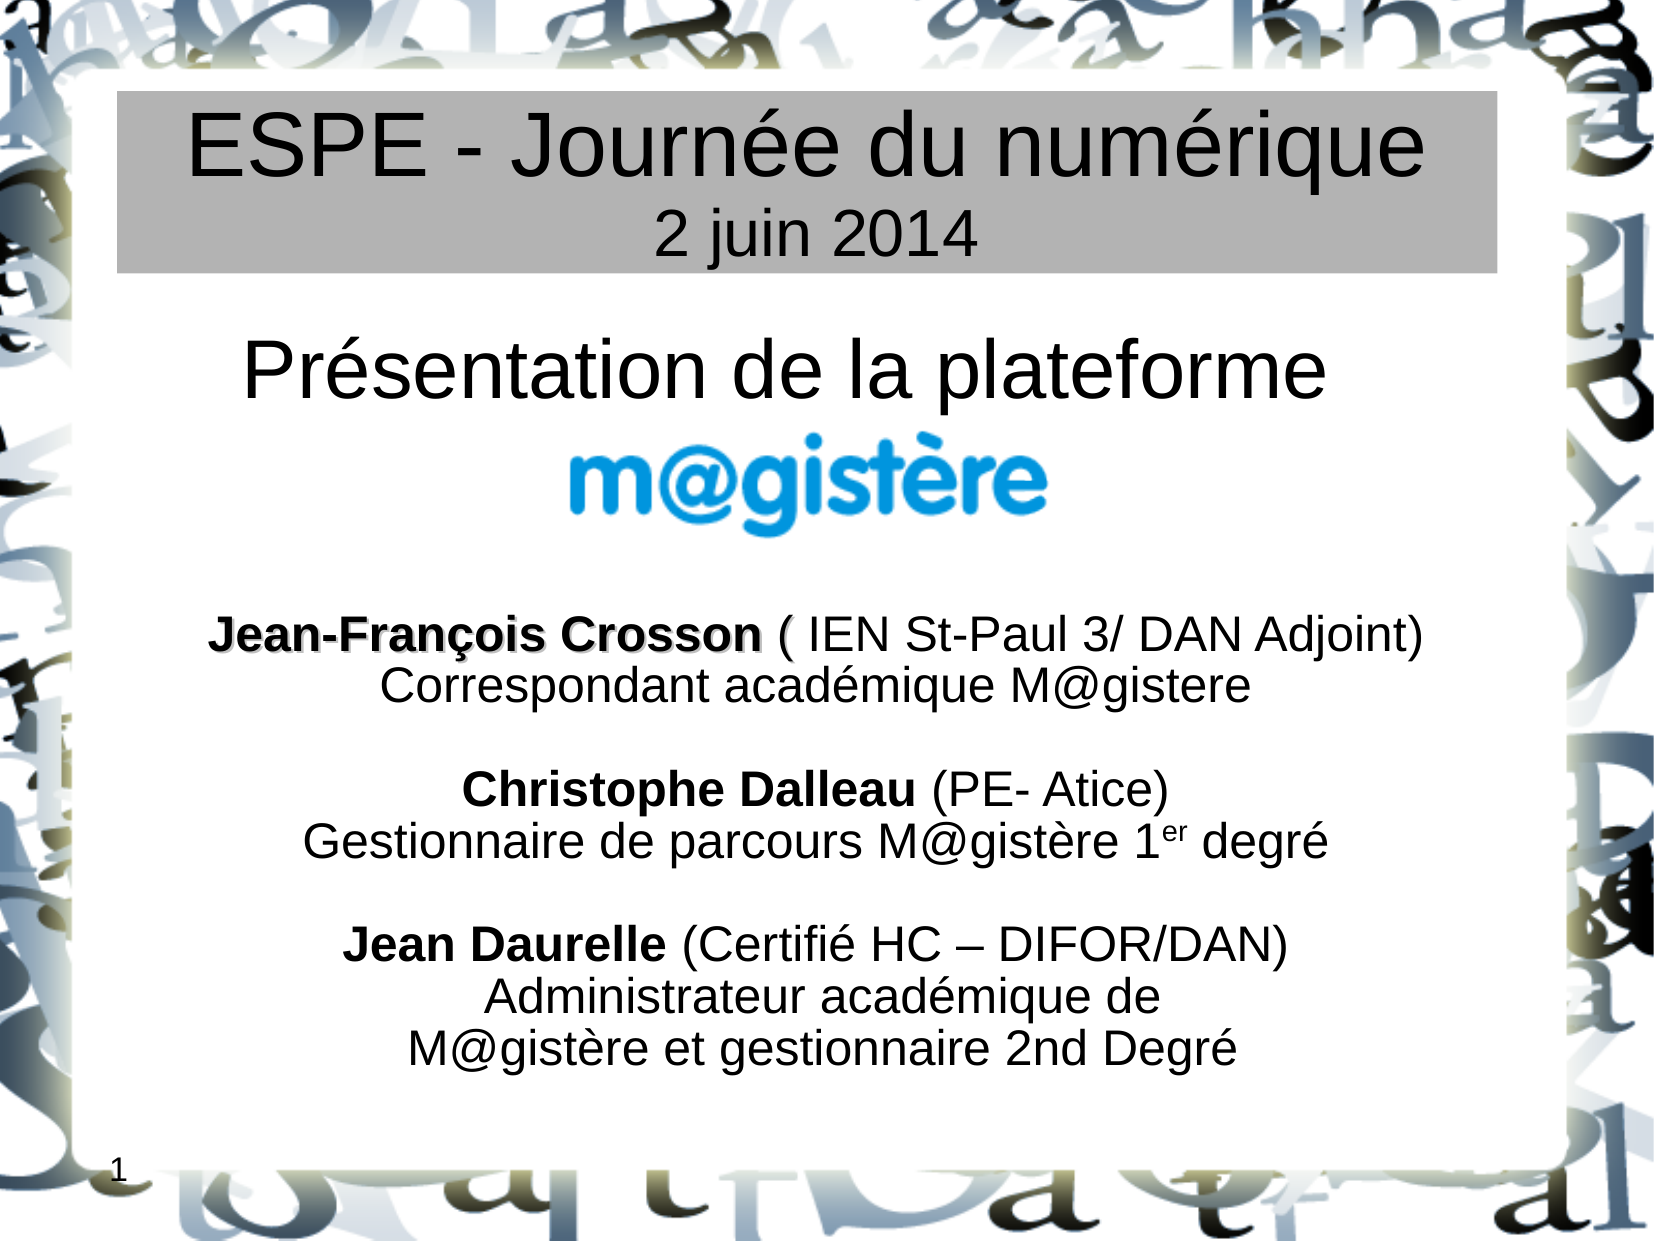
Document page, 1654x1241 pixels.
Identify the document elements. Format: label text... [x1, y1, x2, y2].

text_box Jean-François Crosson ( IEN St-Paul 3/ DAN Adjoint) Correspondant académique M@gistere Christophe Dalleau (PE- Atice) Gestionnaire de parcours M@gistère 1er degré Jean Daurelle (Certifié HC – DIFOR/DAN) Administrateur académique de M@gistère et gestionnaire 2nd Degré [106, 602, 1526, 1138]
title ESPE - Journée du numérique 2 juin 2014 [117, 91, 1498, 274]
picture [0, 0, 1654, 1241]
text_box <numéro> [58, 1139, 201, 1206]
text_box [78, 82, 1550, 313]
title [117, 299, 1524, 1096]
